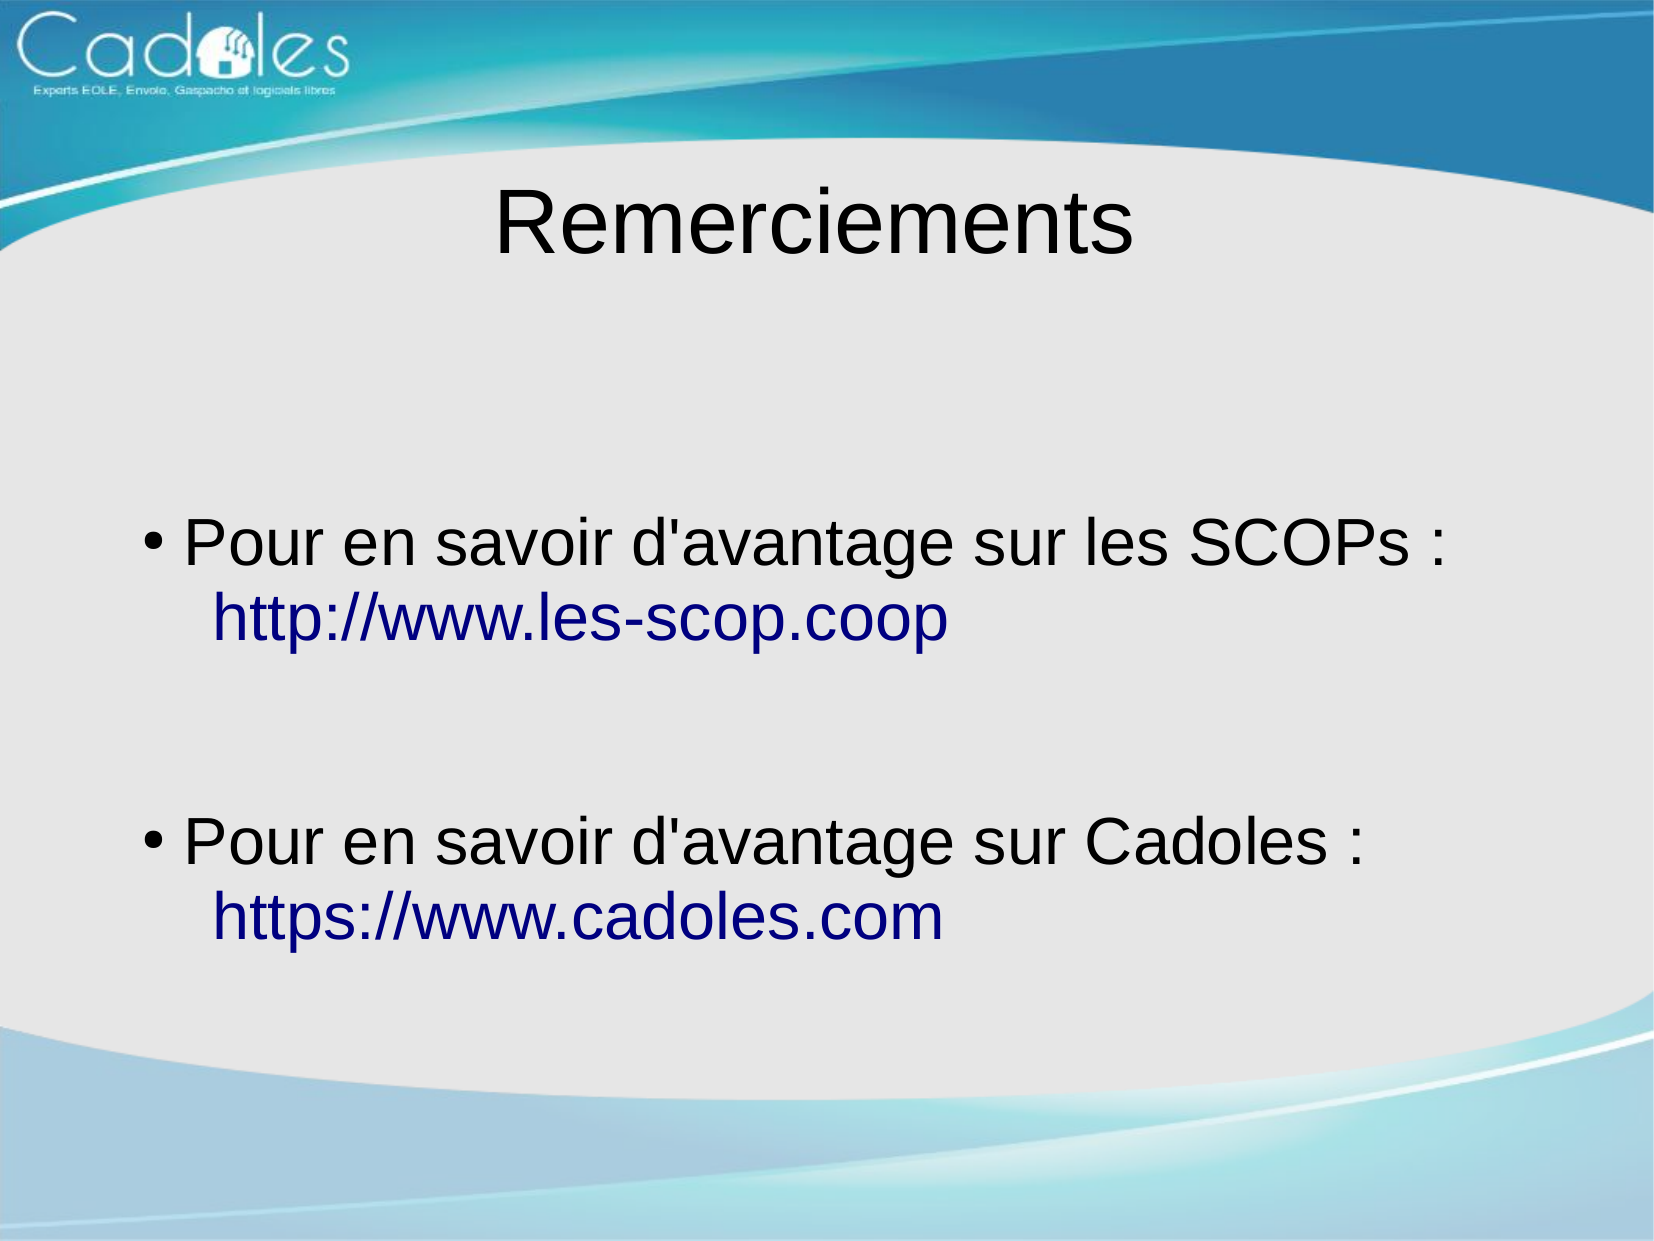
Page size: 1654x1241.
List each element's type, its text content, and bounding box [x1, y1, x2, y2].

subtitle Pour en savoir d'avantage sur les SCOPs : http://www.les-scop.coop Pour en savoir d'avantage sur Cadoles : https://www.cadoles.com [141, 325, 1548, 1134]
title Remerciements [70, 118, 1559, 326]
picture [0, 0, 1654, 1241]
